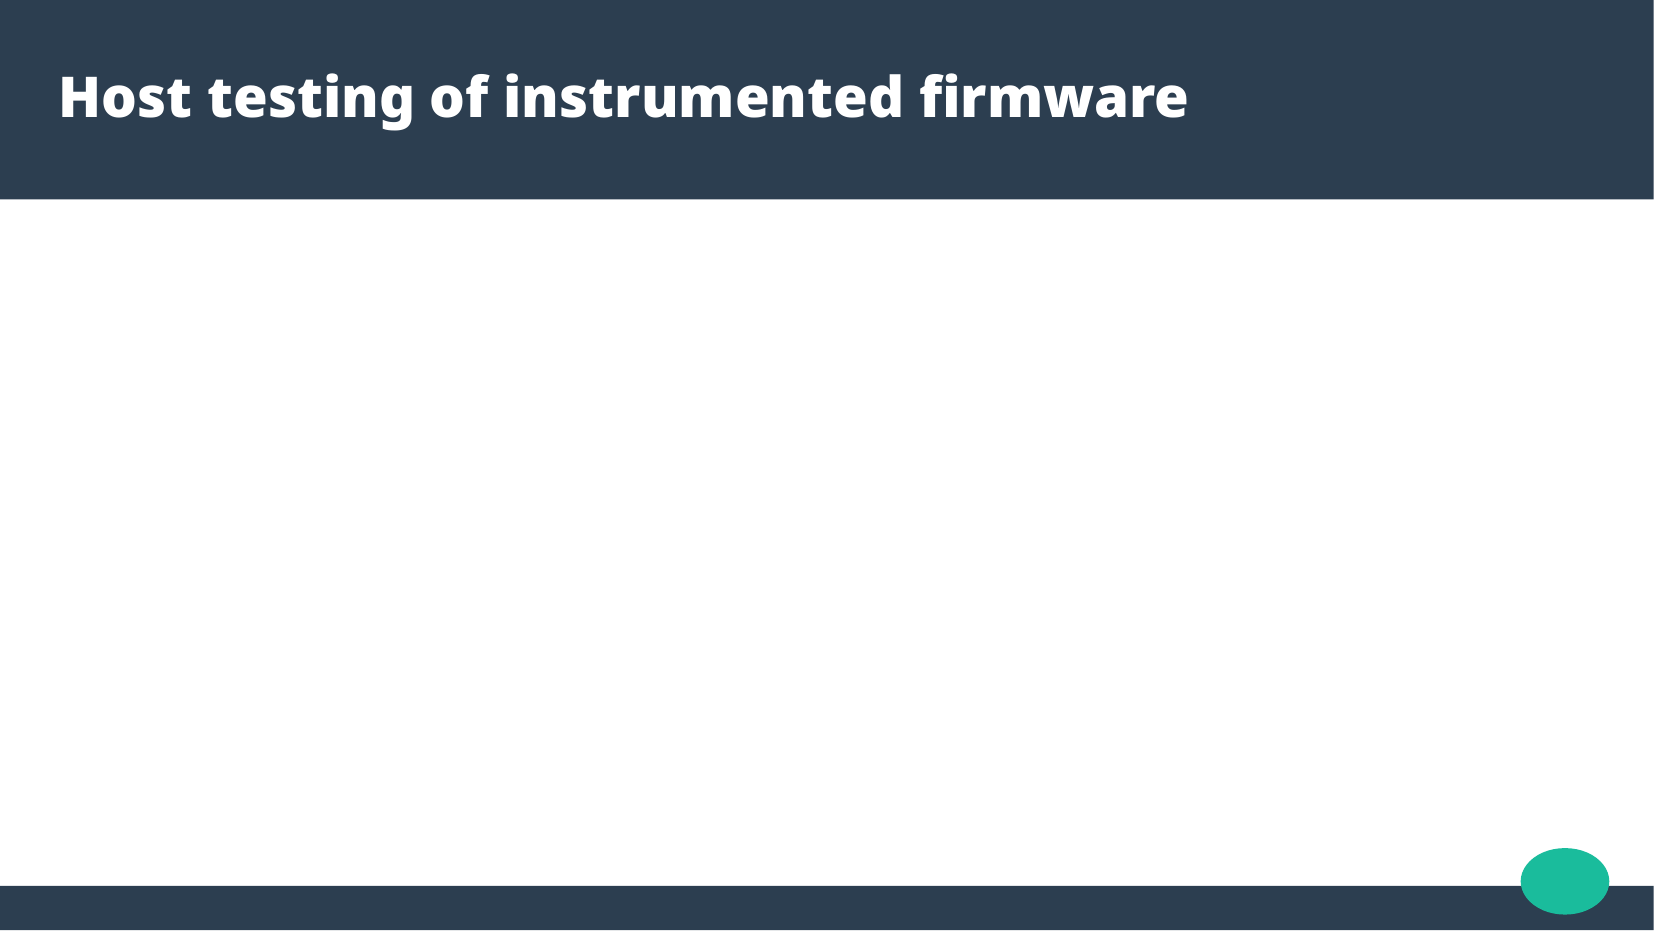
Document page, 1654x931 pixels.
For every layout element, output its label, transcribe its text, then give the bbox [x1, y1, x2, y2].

title Host testing of instrumented firmware [59, 37, 1595, 155]
